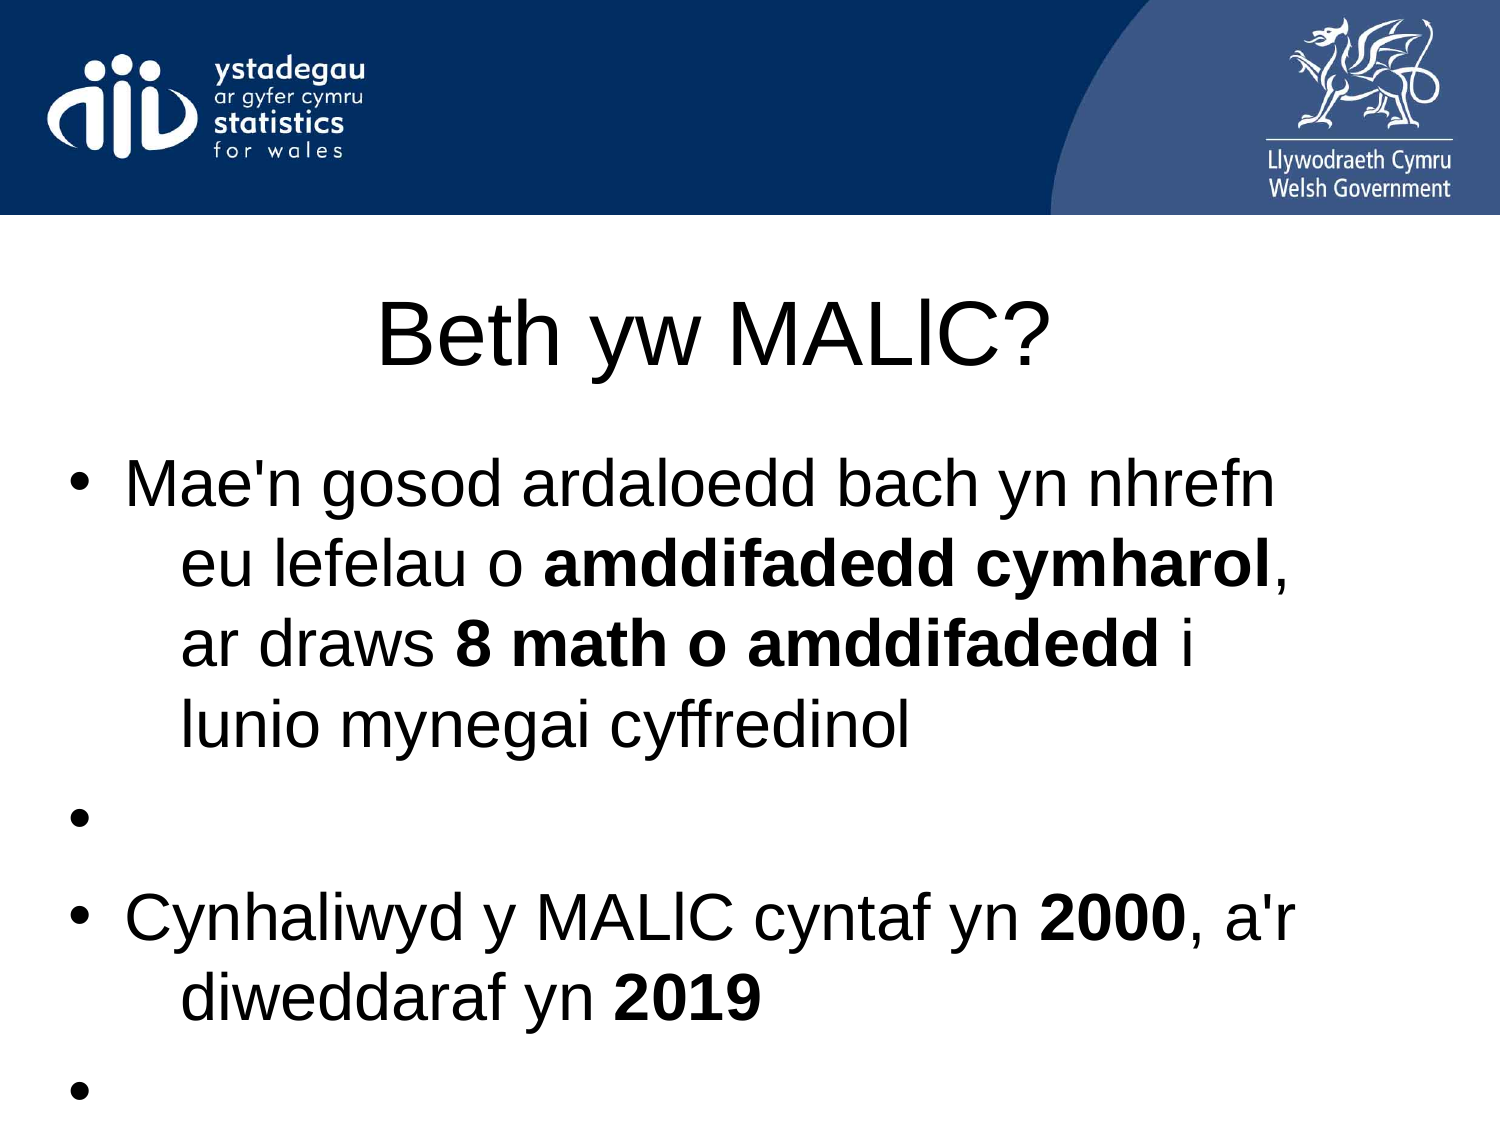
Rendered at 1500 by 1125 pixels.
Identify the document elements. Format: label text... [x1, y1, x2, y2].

picture [0, 0, 1500, 215]
title Beth yw MALlC? [360, 239, 1093, 418]
list Mae'n gosod ardaloedd bach yn nhrefn eu lefelau o amddifadedd cymharol, ar draws 8 math o amddifadedd i lunio mynegai cyffredinol Cynhaliwyd y MALlC cyntaf yn 2000, a'r diweddaraf yn 2019 [53, 432, 1353, 1125]
